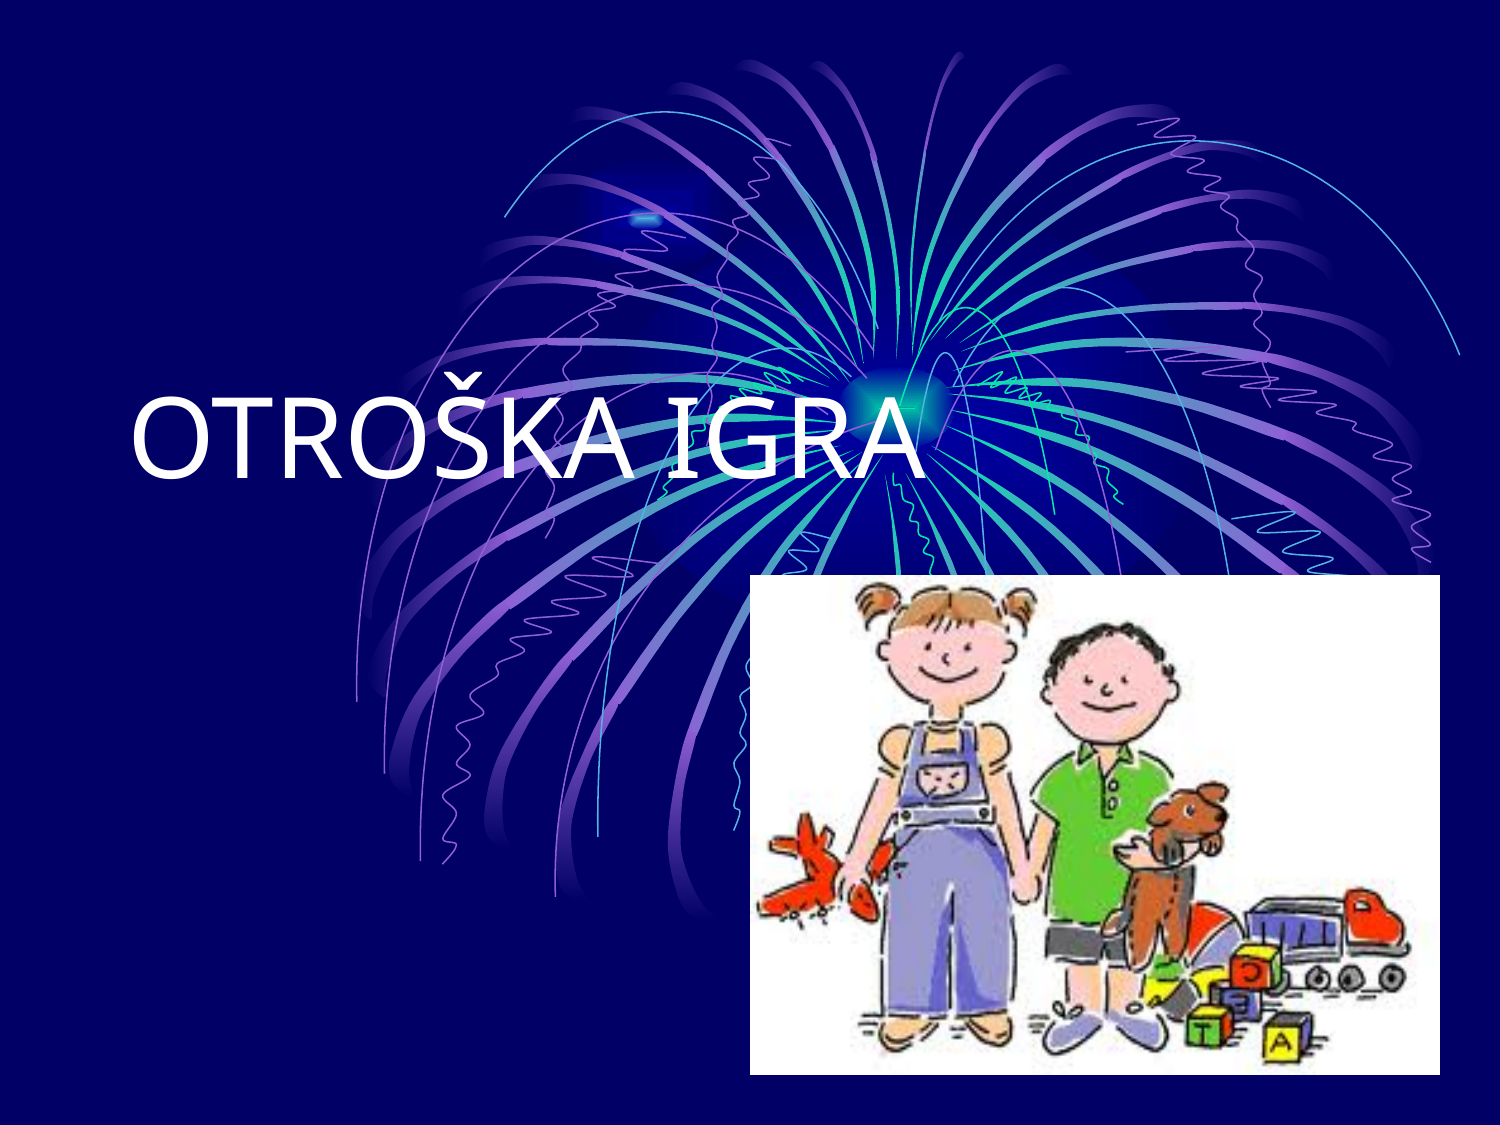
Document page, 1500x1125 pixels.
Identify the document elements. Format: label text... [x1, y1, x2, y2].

title OTROŠKA IGRA [112, 299, 1388, 567]
picture [750, 575, 1440, 1075]
